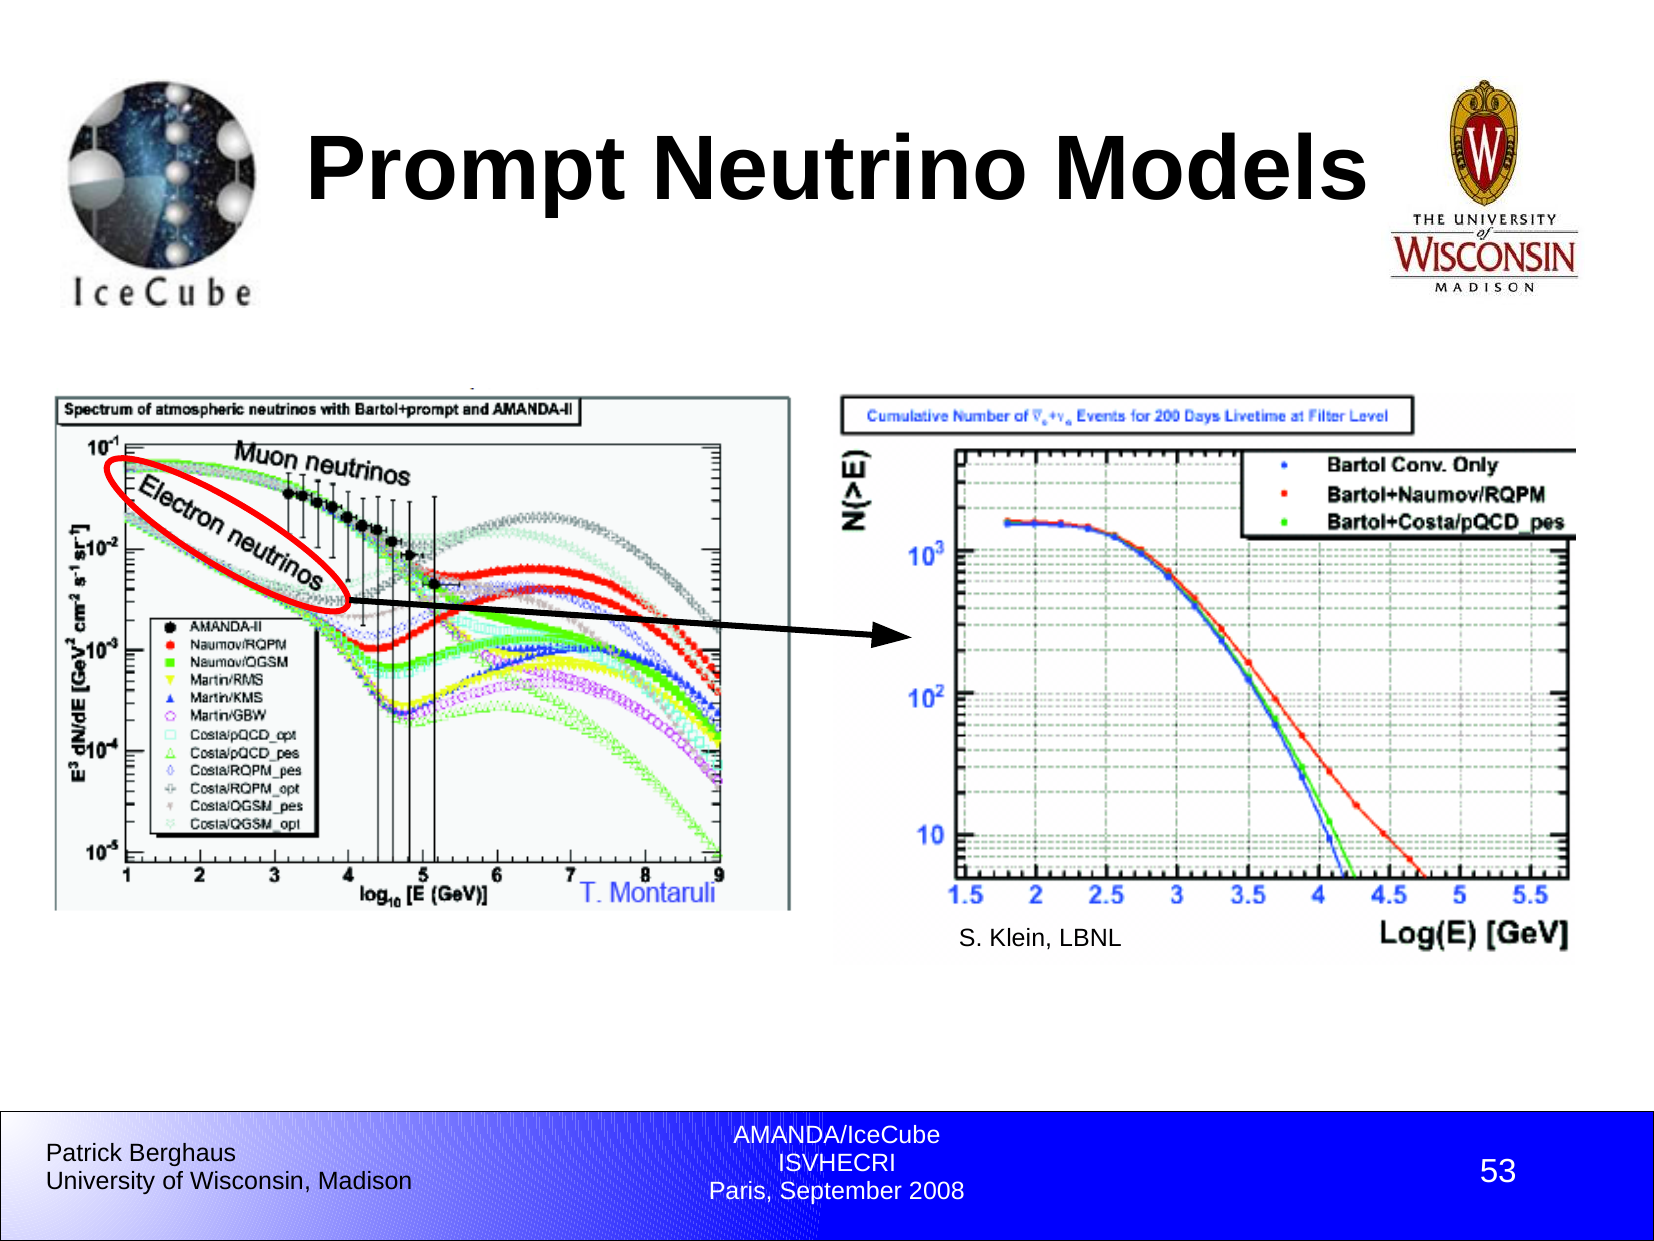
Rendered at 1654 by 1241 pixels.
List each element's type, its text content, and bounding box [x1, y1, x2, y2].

picture [60, 78, 263, 308]
text_box S. Klein, LBNL [944, 916, 1159, 976]
text_box Prompt Neutrino Models [290, 109, 1388, 263]
picture [1381, 76, 1585, 310]
picture [37, 374, 1576, 976]
